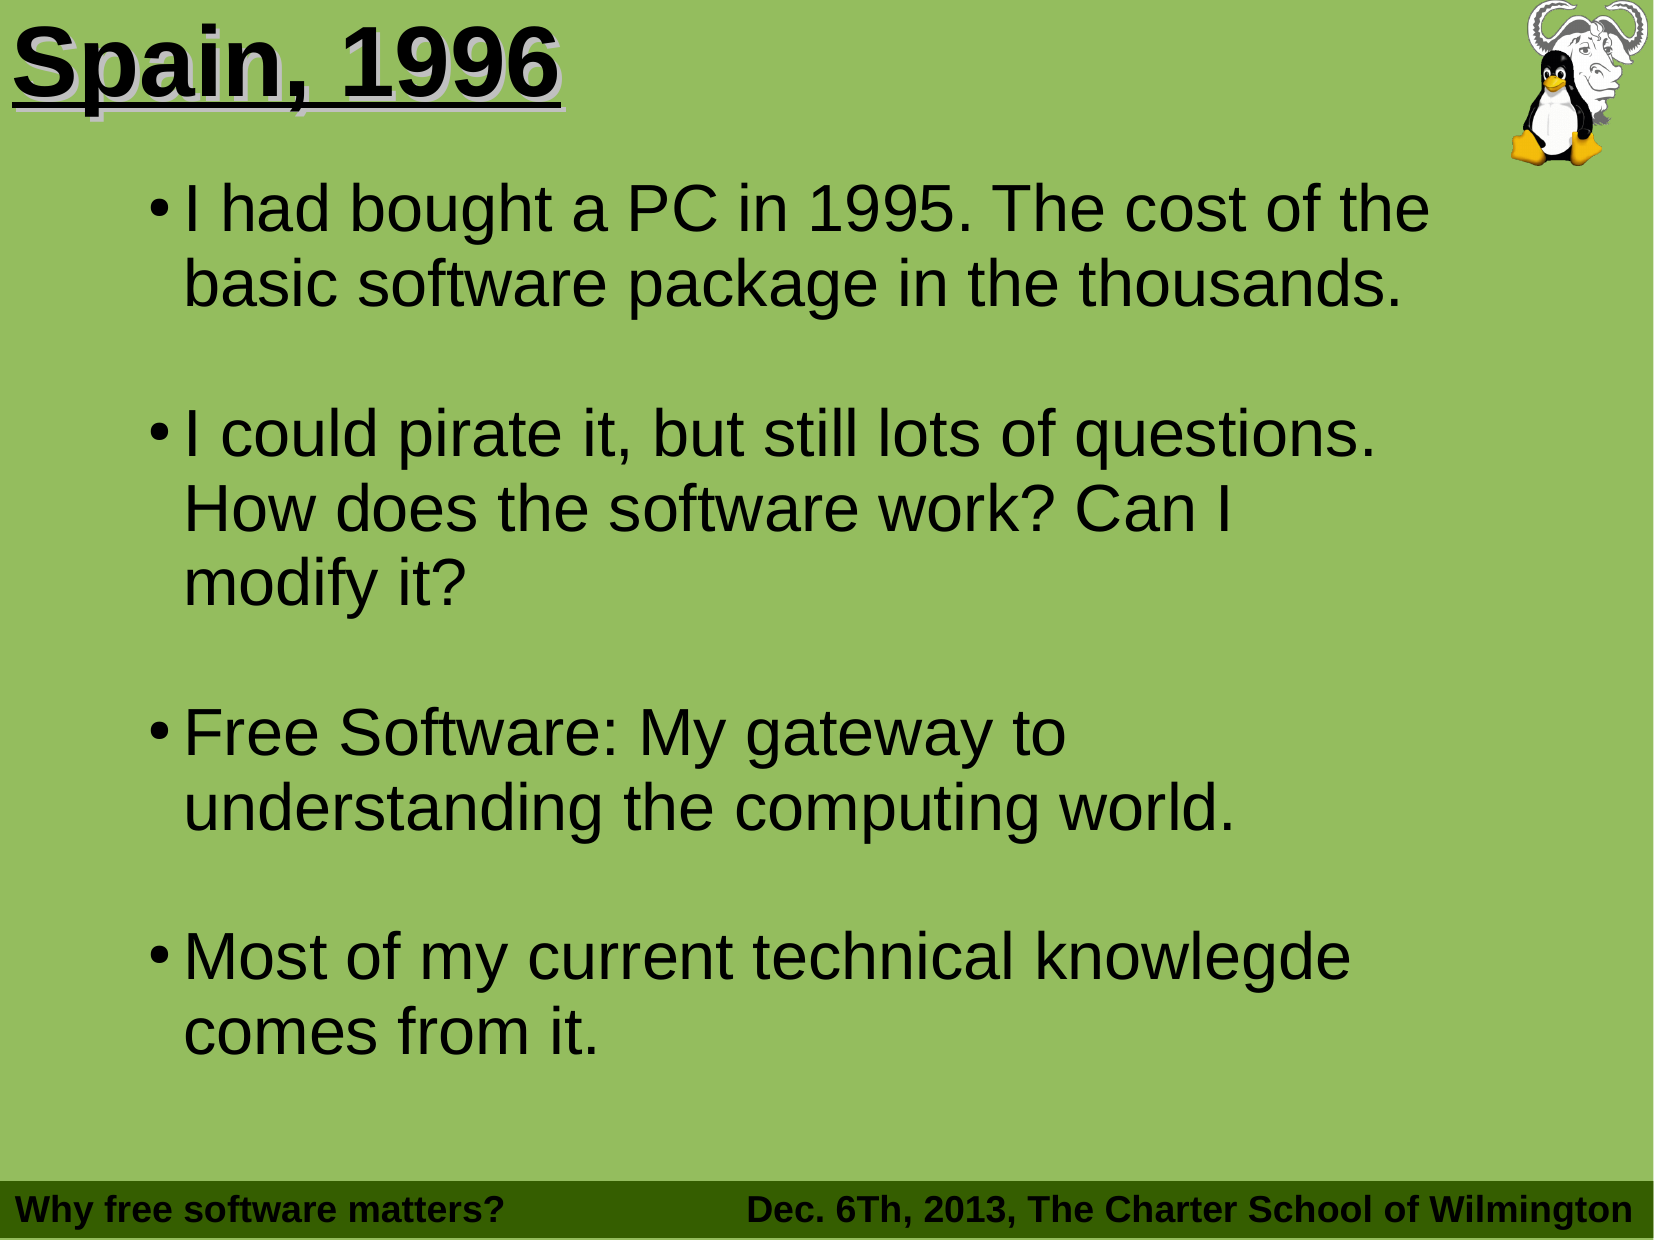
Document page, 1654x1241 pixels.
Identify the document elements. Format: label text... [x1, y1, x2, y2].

text_box Why free software matters? Dec. 6Th, 2013, The Charter School of Wilmington [0, 1181, 1654, 1238]
picture [1511, 0, 1648, 166]
text_box I had bought a PC in 1995. The cost of the basic software package in the thousands. I could pirate it, but still lots of questions. How does the software work? Can I modify it? Free Software: My gateway to understanding the computing world. Most of my current technical knowlegde comes from it. [129, 161, 1465, 1080]
title Spain, 1996 [11, 6, 1406, 119]
